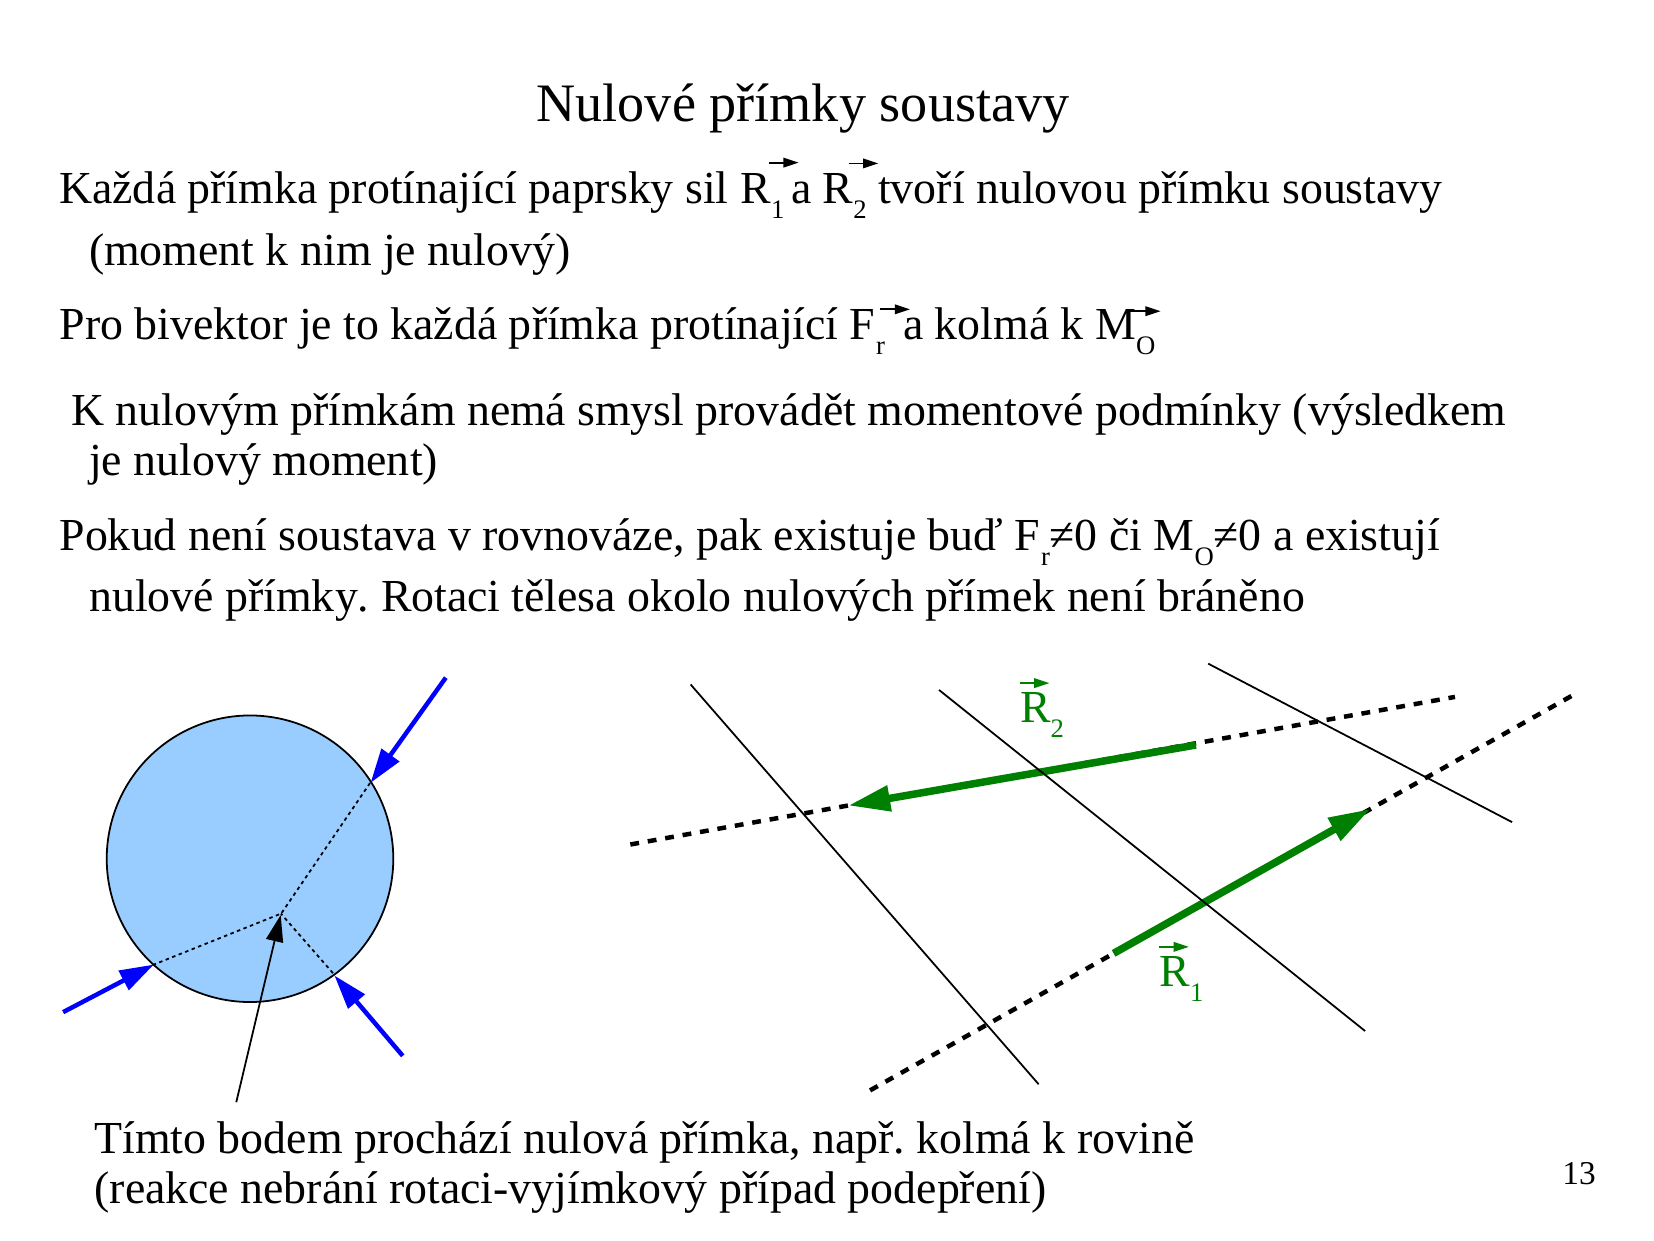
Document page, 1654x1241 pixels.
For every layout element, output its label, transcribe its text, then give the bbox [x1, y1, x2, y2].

text_box Tímto bodem prochází nulová přímka, např. kolmá k rovině (reakce nebrání rotaci-vyjímkový případ podepření) [79, 1105, 1238, 1232]
title Nulové přímky soustavy [59, 7, 1548, 163]
text_box R2 [1020, 681, 1099, 748]
text_box R1 [1159, 945, 1238, 1011]
text_box [106, 715, 394, 1003]
list Každá přímka protínající paprsky sil R1 a R2 tvoří nulovou přímku soustavy (moment k nim je nulový) Pro bivektor je to každá přímka protínající Fr a kolmá k MO K nulovým přímkám nemá smysl provádět momentové podmínky (výsledkem je nulový moment) Pokud není soustava v rovnováze, pak existuje buď Fr≠0 či MO≠0 a existují nulové přímky. Rotaci tělesa okolo nulových přímek není bráněno [59, 163, 1548, 967]
